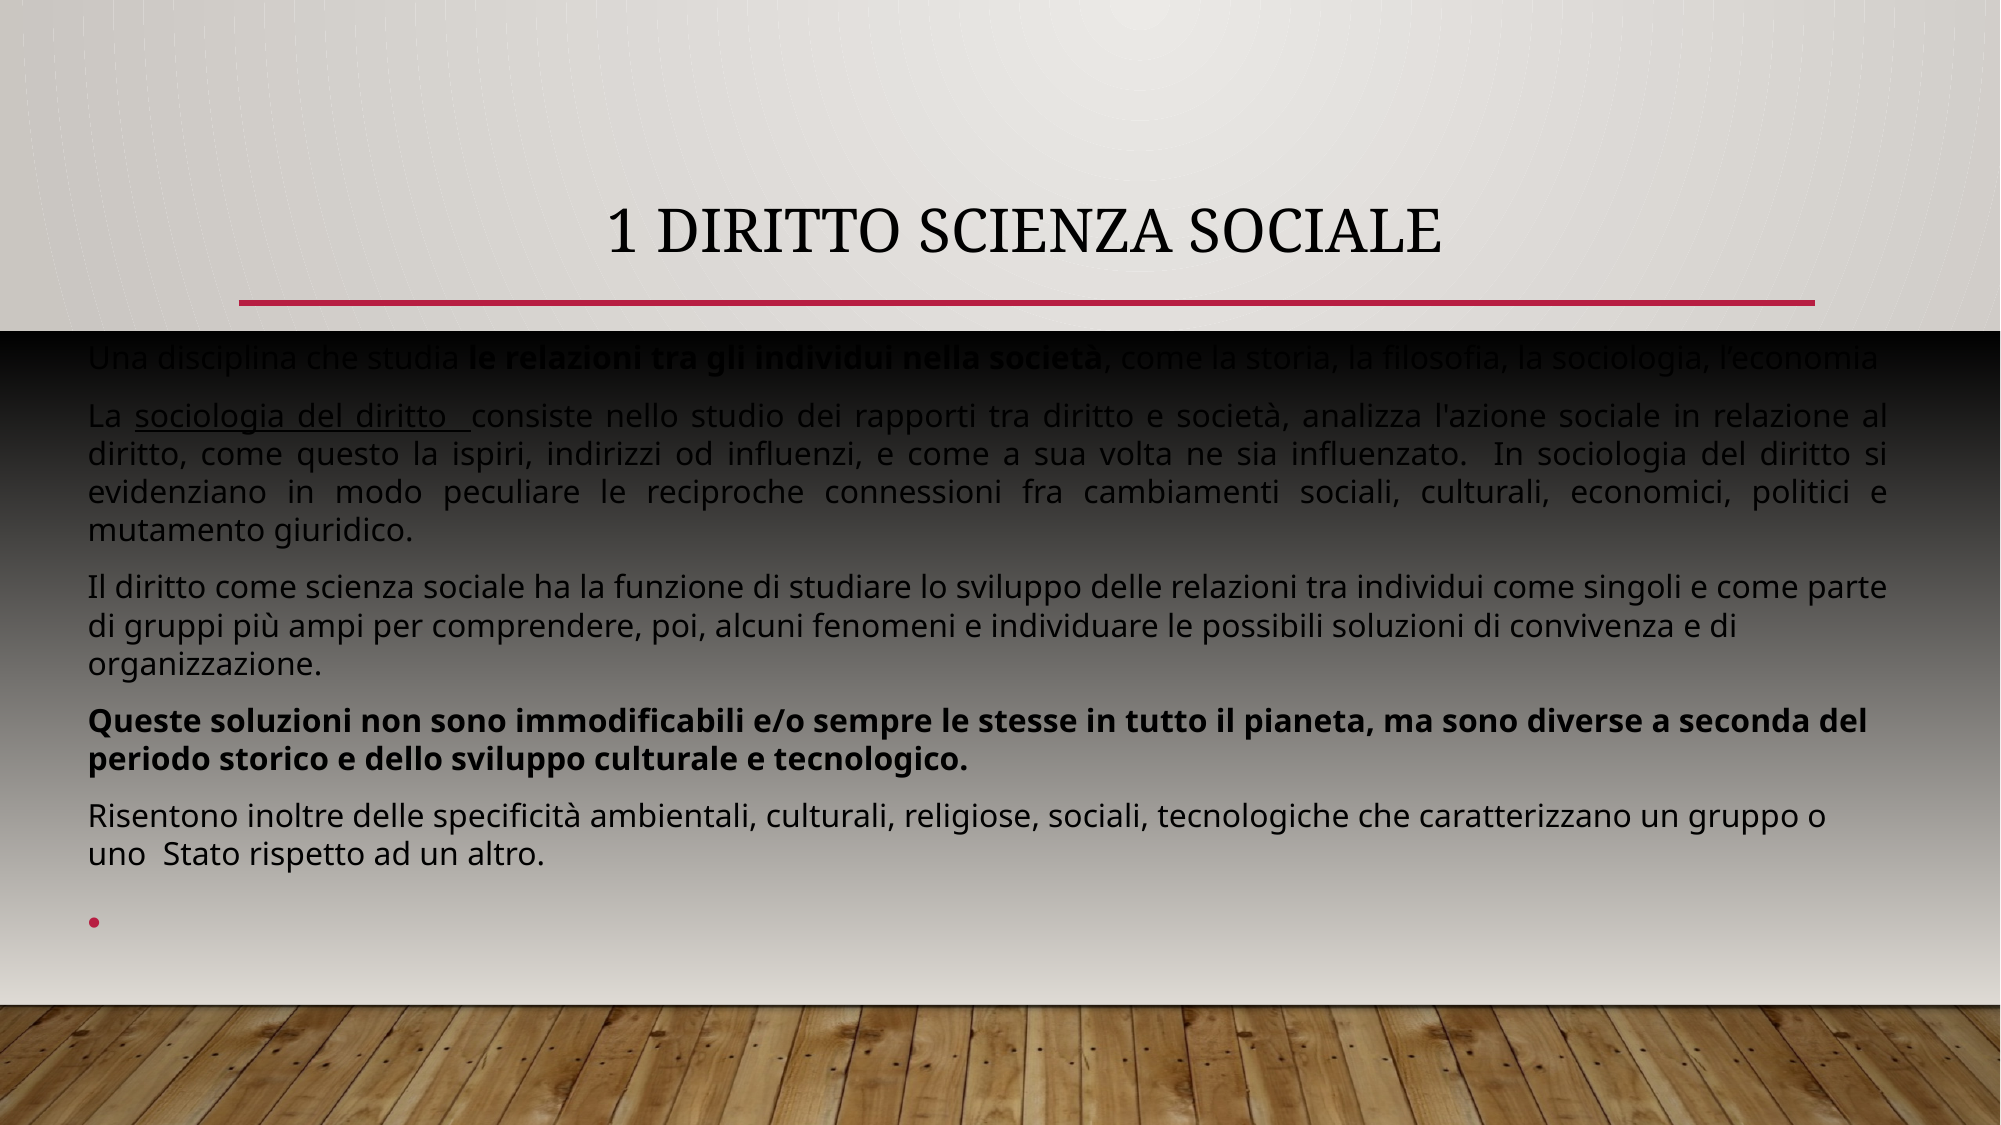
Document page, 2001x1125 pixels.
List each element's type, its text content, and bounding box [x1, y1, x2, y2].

list Una disciplina che studia le relazioni tra gli individui nella società, come la storia, la filosofia, la sociologia, l’economia La sociologia del diritto consiste nello studio dei rapporti tra diritto e società, analizza l'azione sociale in relazione al diritto, come questo la ispiri, indirizzi od influenzi, e come a sua volta ne sia influenzato. In sociologia del diritto si evidenziano in modo peculiare le reciproche connessioni fra cambiamenti sociali, culturali, economici, politici e mutamento giuridico. Il diritto come scienza sociale ha la funzione di studiare lo sviluppo delle relazioni tra individui come singoli e come parte di gruppi più ampi per comprendere, poi, alcuni fenomeni e individuare le possibili soluzioni di convivenza e di organizzazione. Queste soluzioni non sono immodificabili e/o sempre le stesse in tutto il pianeta, ma sono diverse a seconda del periodo storico e dello sviluppo culturale e tecnologico. Risentono inoltre delle specificità ambientali, culturali, religiose, sociali, tecnologiche che caratterizzano un gruppo o uno Stato rispetto ad un altro. [72, 330, 1909, 897]
title 1 Diritto scienza sociale [238, 193, 1814, 279]
